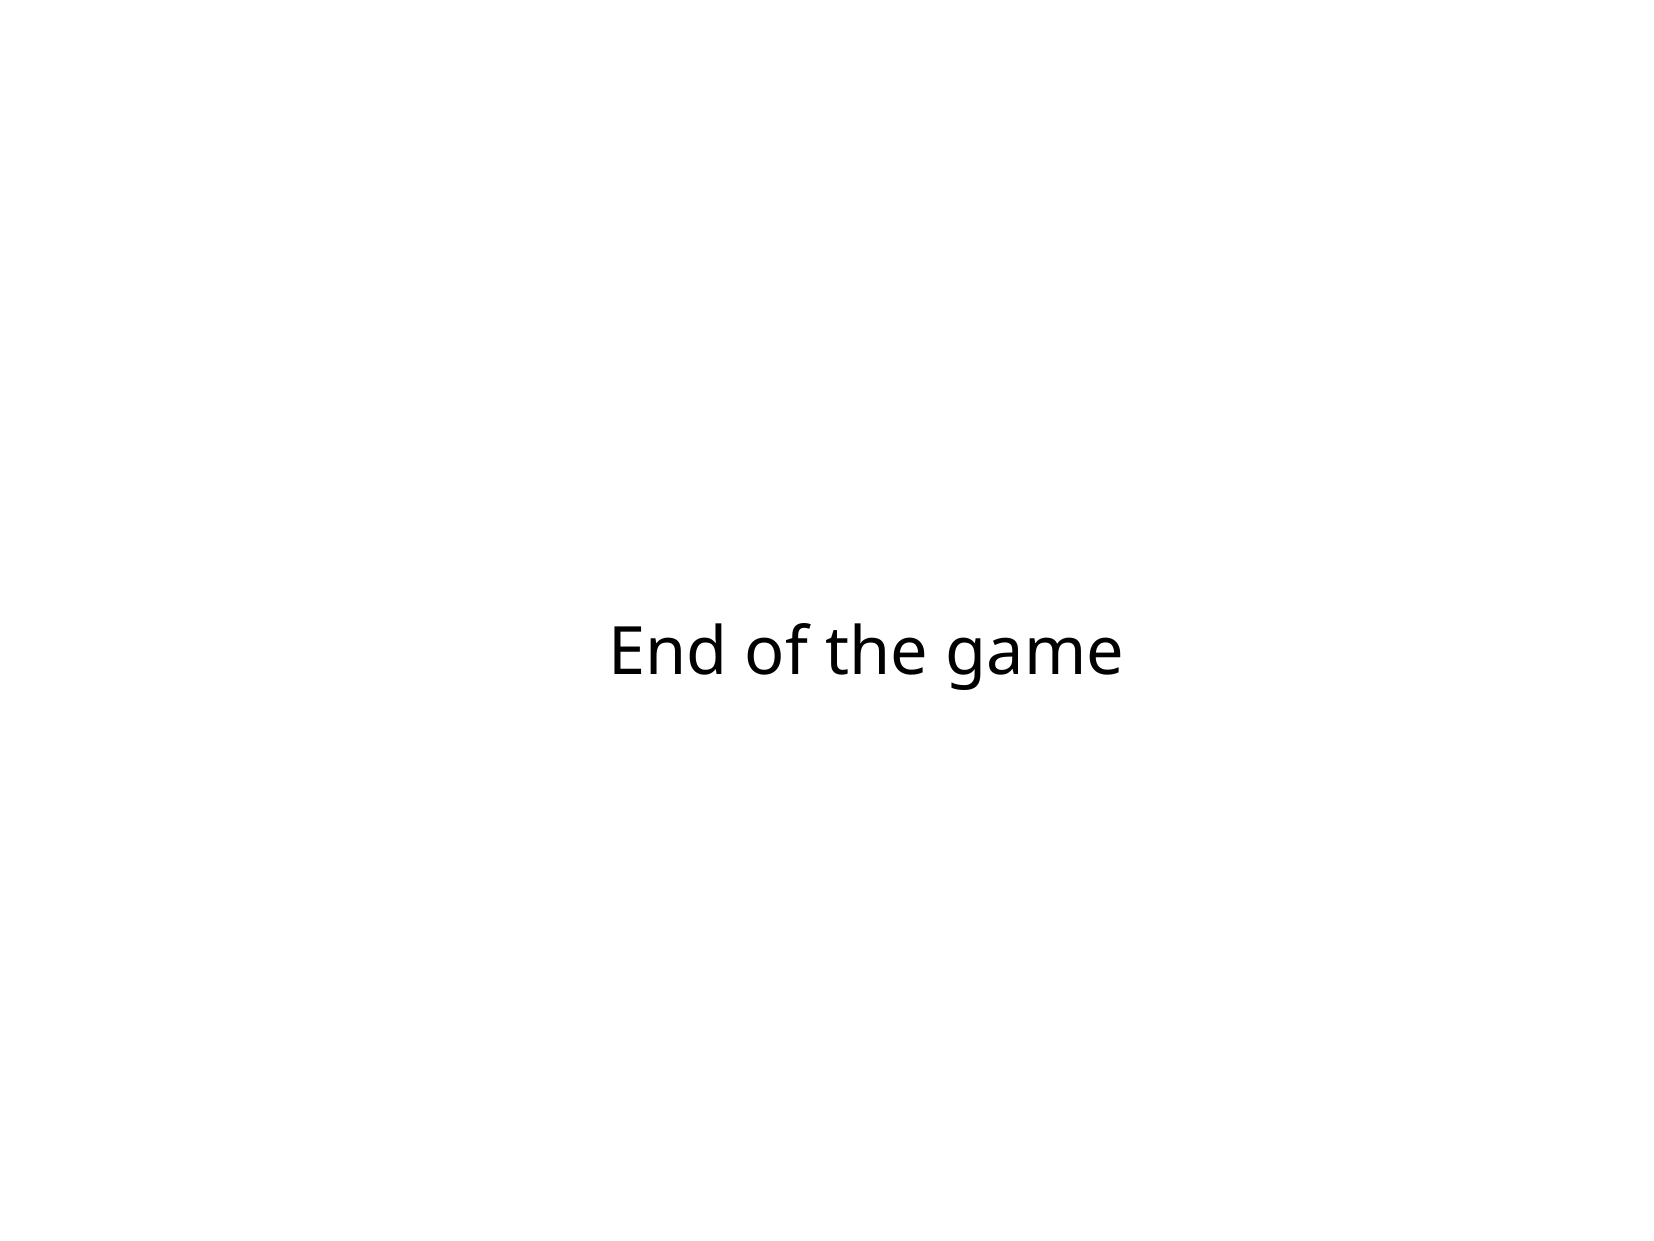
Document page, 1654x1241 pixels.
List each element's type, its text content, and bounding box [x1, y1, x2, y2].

list End of the game [82, 290, 1571, 1010]
